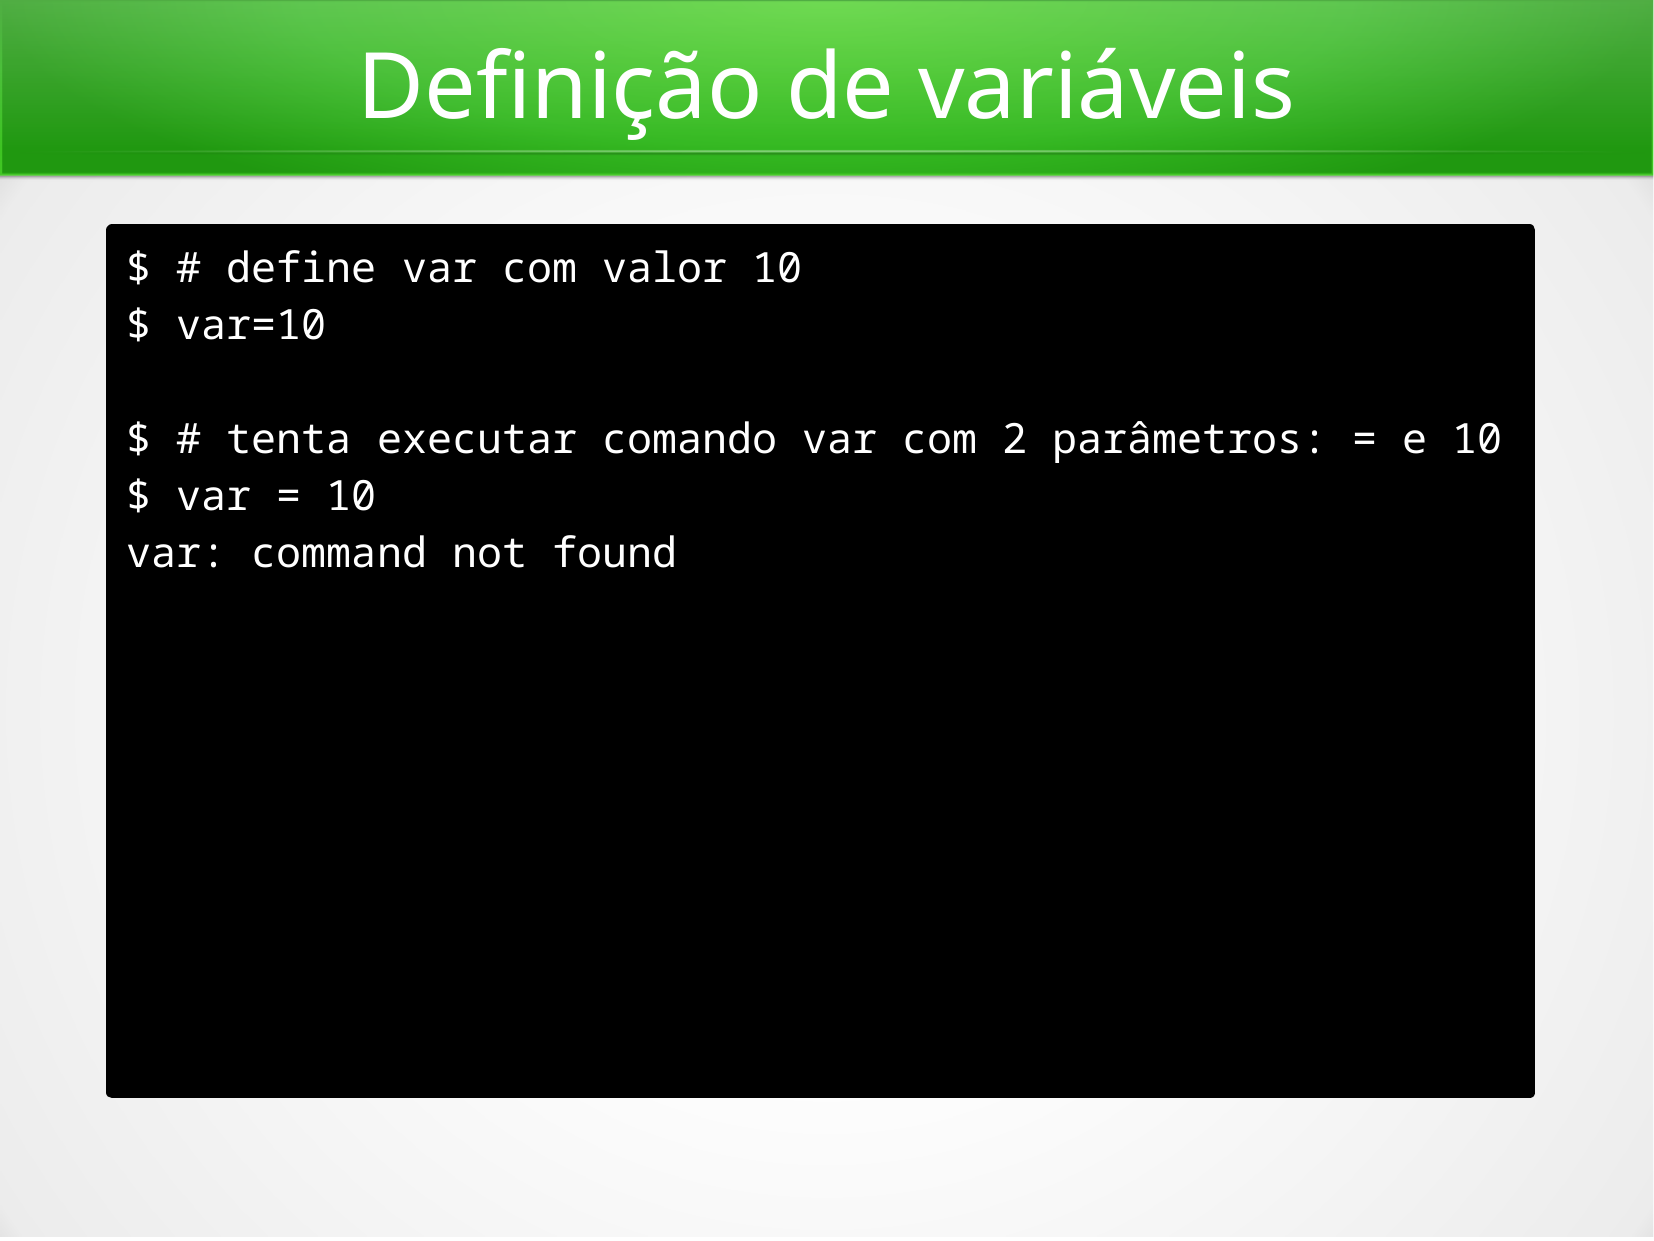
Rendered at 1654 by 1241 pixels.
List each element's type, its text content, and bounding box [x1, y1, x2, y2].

picture [0, 0, 1654, 1237]
text_box $ # define var com valor 10 $ var=10 $ # tenta executar comando var com 2 parâmetros: = e 10 $ var = 10 var: command not found [112, 230, 1530, 1093]
title Definição de variáveis [82, 11, 1571, 154]
